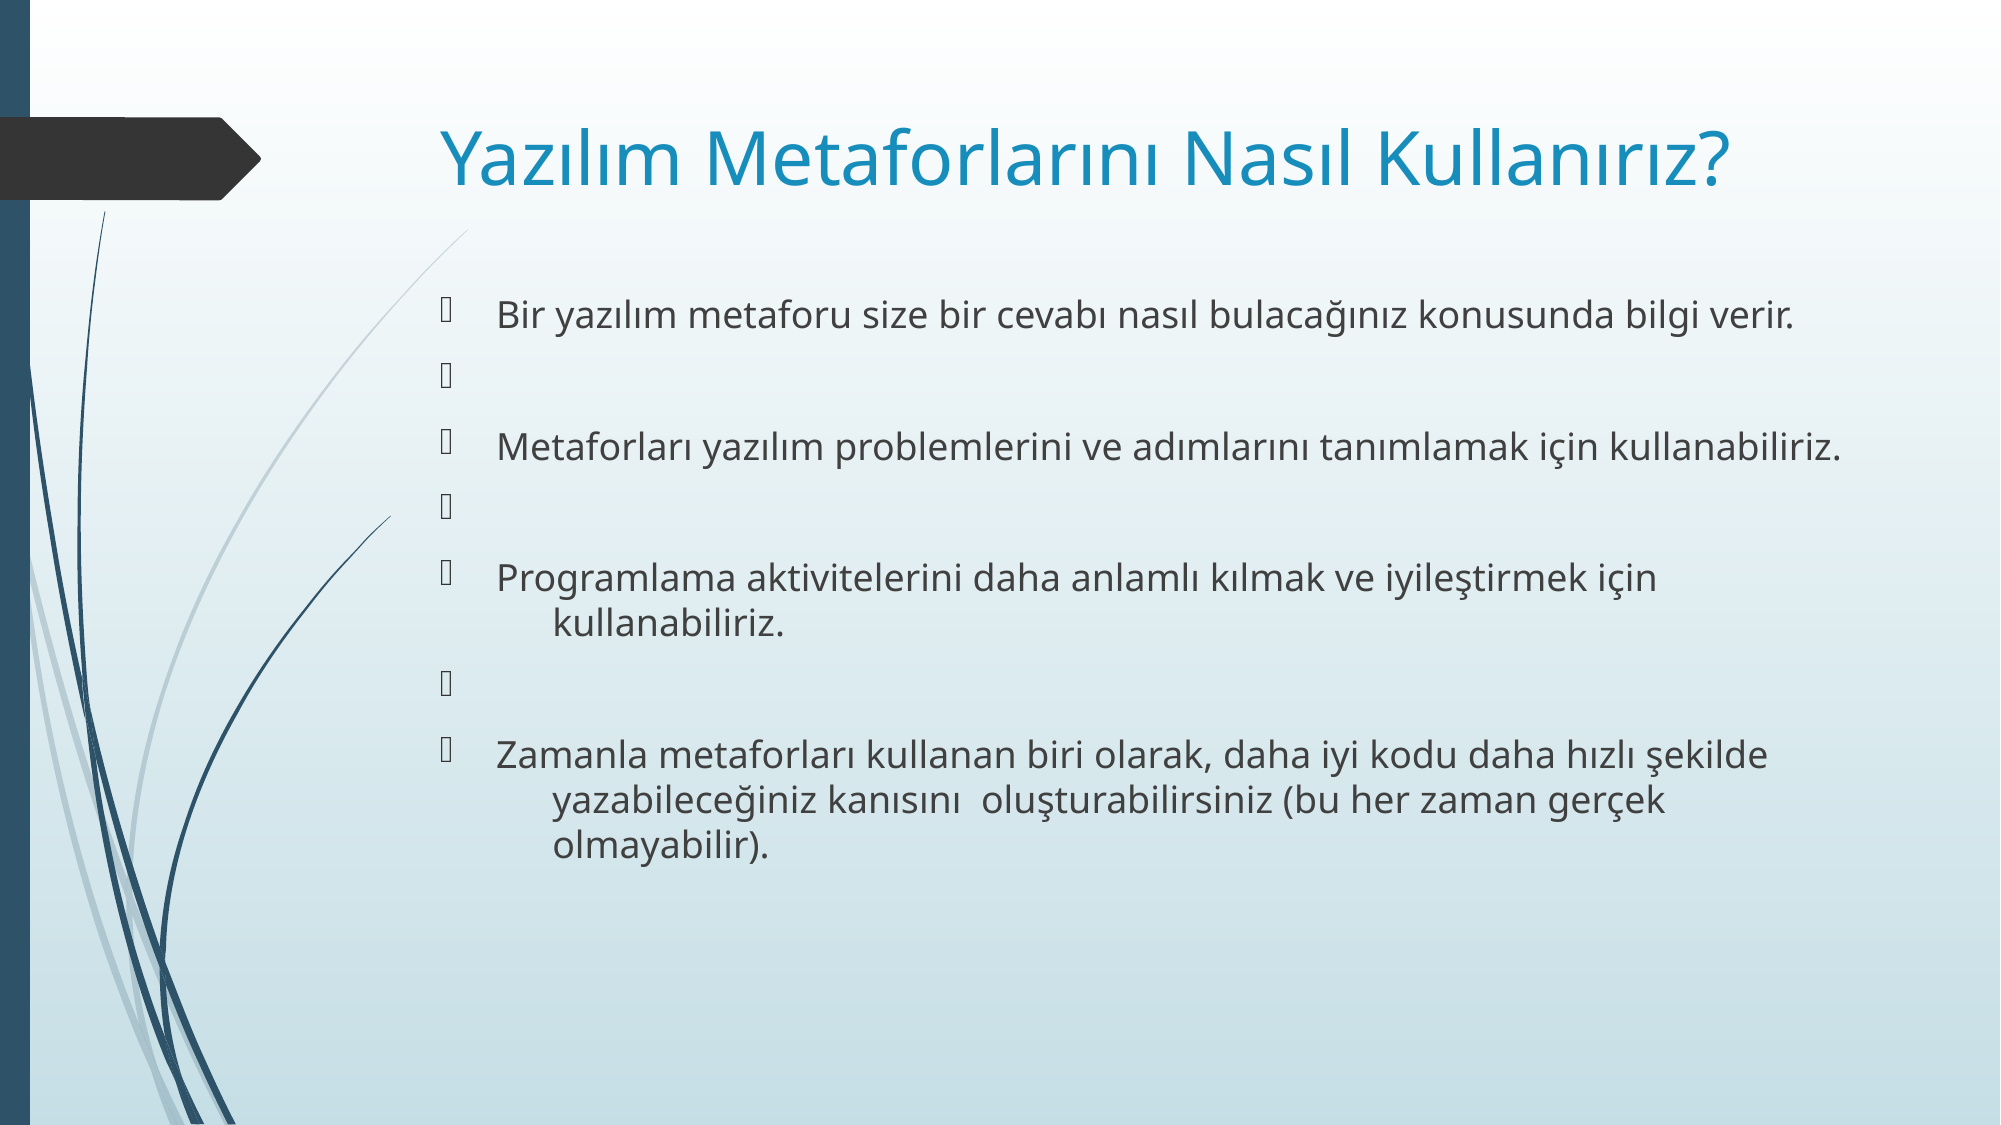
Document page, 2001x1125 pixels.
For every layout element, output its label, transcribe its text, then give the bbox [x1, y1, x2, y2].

title Yazılım Metaforlarını Nasıl Kullanırız? [425, 102, 1888, 283]
list Bir yazılım metaforu size bir cevabı nasıl bulacağınız konusunda bilgi verir. Metaforları yazılım problemlerini ve adımlarını tanımlamak için kullanabiliriz. Programlama aktivitelerini daha anlamlı kılmak ve iyileştirmek için kullanabiliriz. Zamanla metaforları kullanan biri olarak, daha iyi kodu daha hızlı şekilde yazabileceğiniz kanısını oluşturabilirsiniz (bu her zaman gerçek olmayabilir). [424, 283, 1888, 970]
